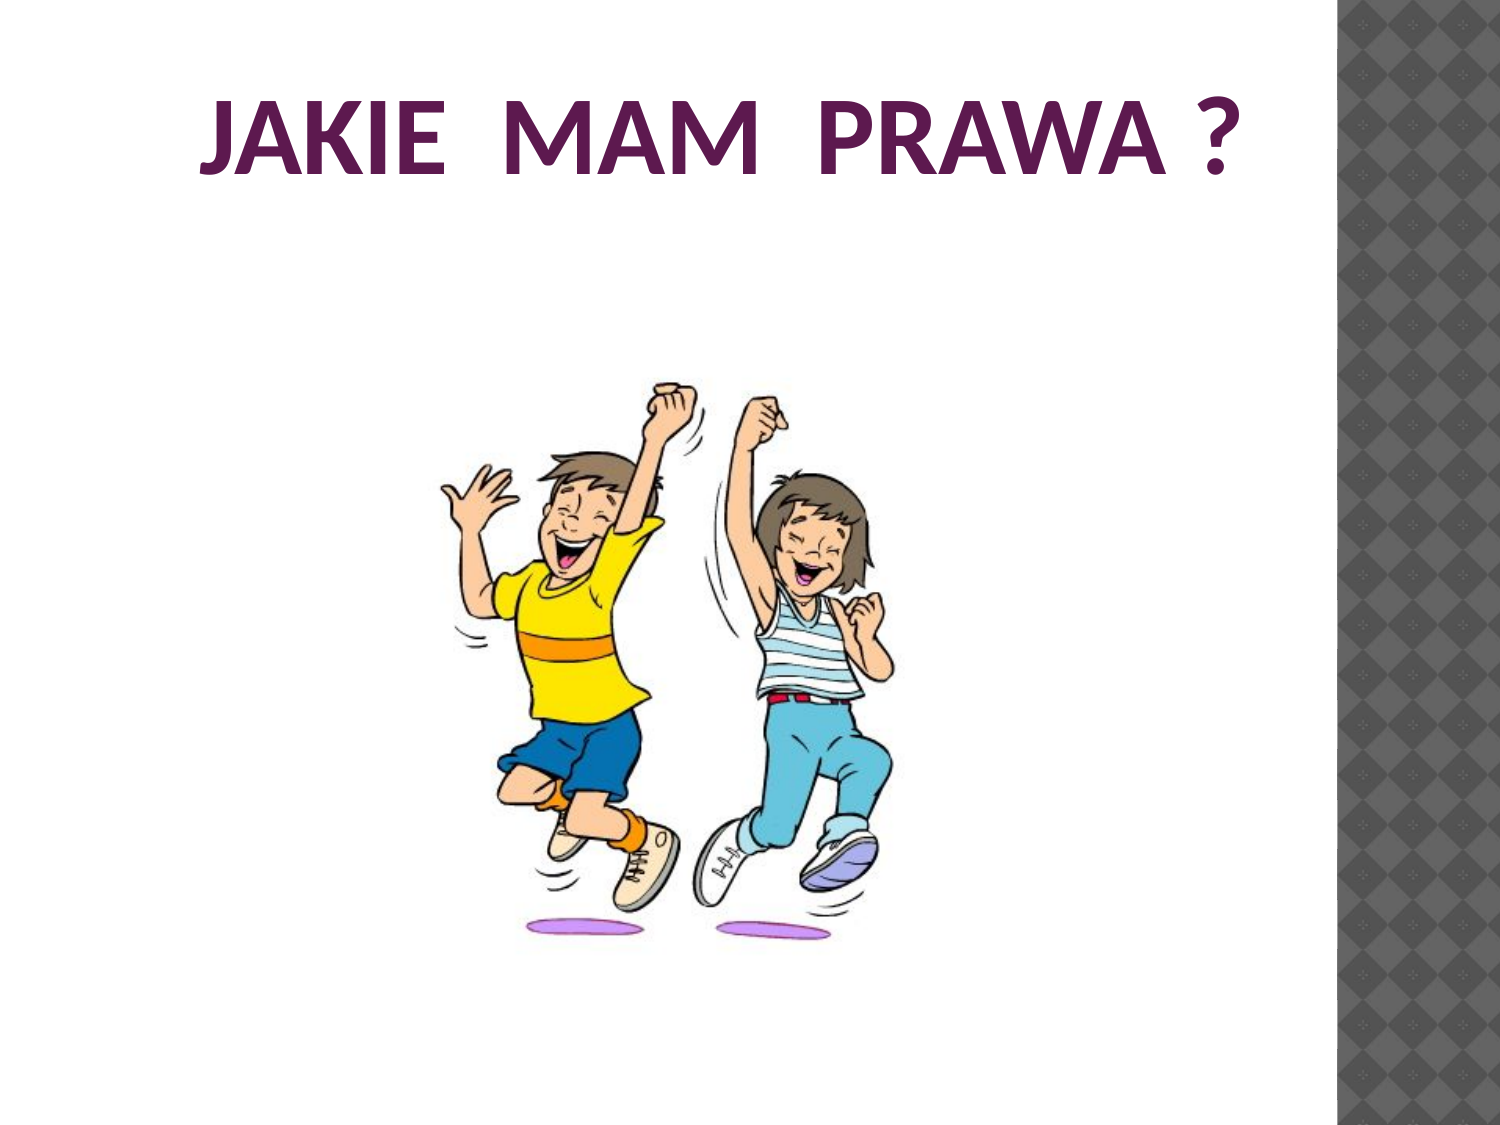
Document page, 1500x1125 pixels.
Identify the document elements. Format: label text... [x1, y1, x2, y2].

picture [1337, 0, 1500, 1125]
picture [416, 353, 922, 970]
title JAKIE MAM PRAWA ? [128, 46, 1317, 235]
